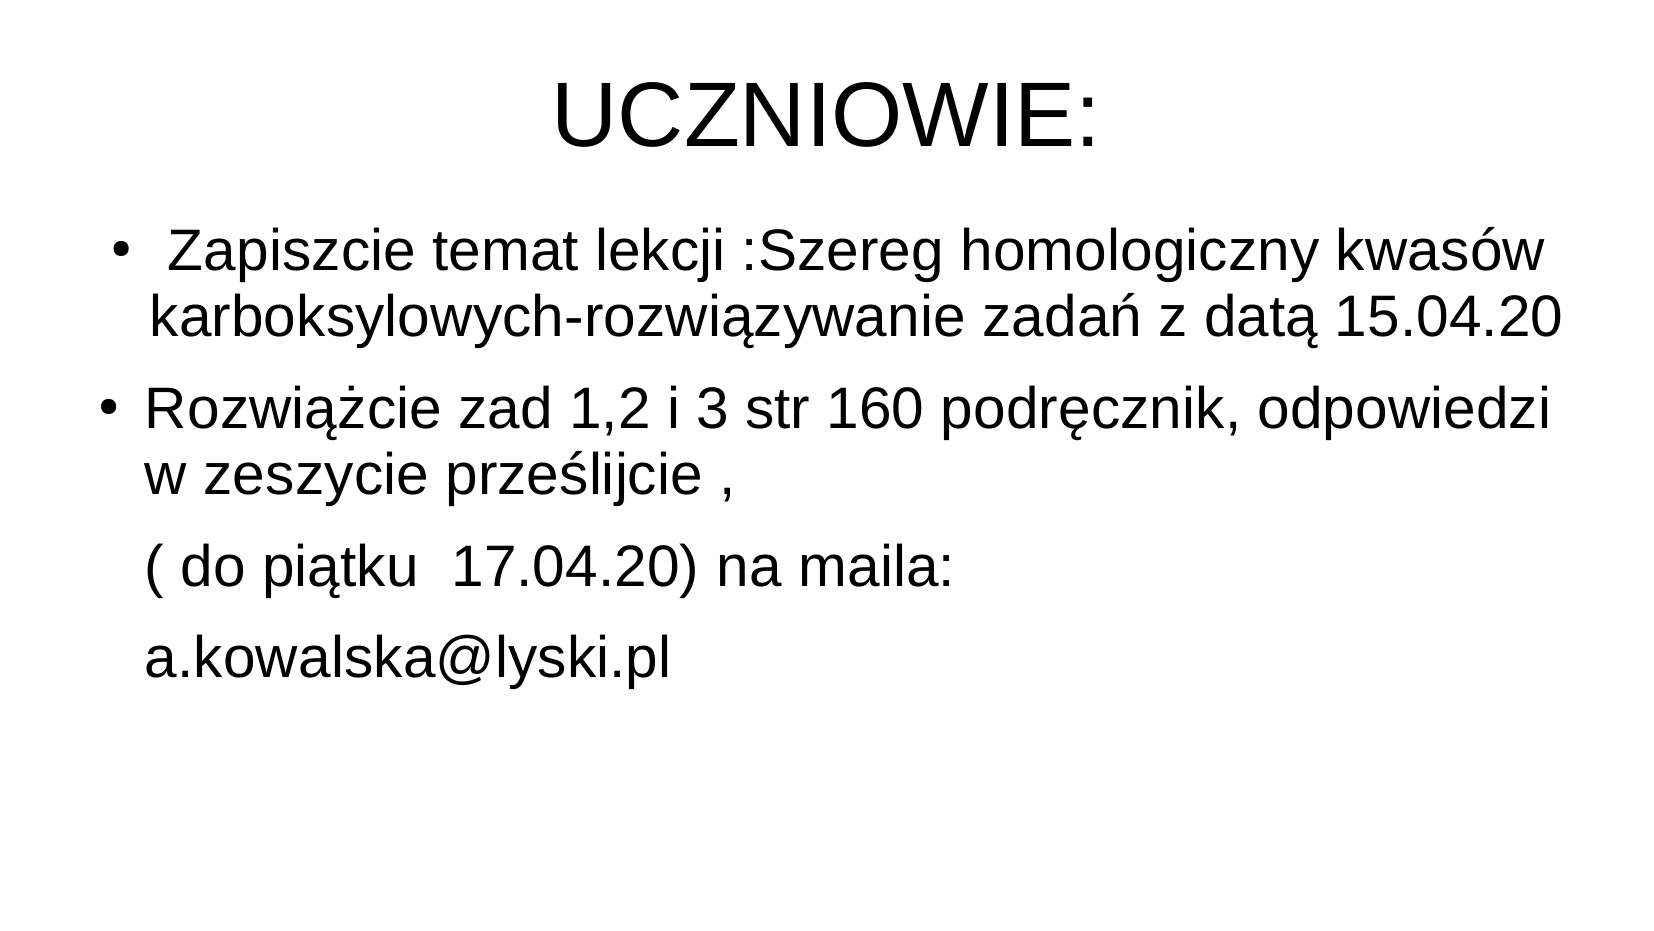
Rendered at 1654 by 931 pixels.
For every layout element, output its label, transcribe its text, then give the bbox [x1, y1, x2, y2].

list Zapiszcie temat lekcji :Szereg homologiczny kwasów karboksylowych-rozwiązywanie zadań z datą 15.04.20 Rozwiążcie zad 1,2 i 3 str 160 podręcznik, odpowiedzi w zeszycie prześlijcie , ( do piątku 17.04.20) na maila: a.kowalska@lyski.pl [82, 217, 1571, 758]
title UCZNIOWIE: [82, 37, 1571, 193]
